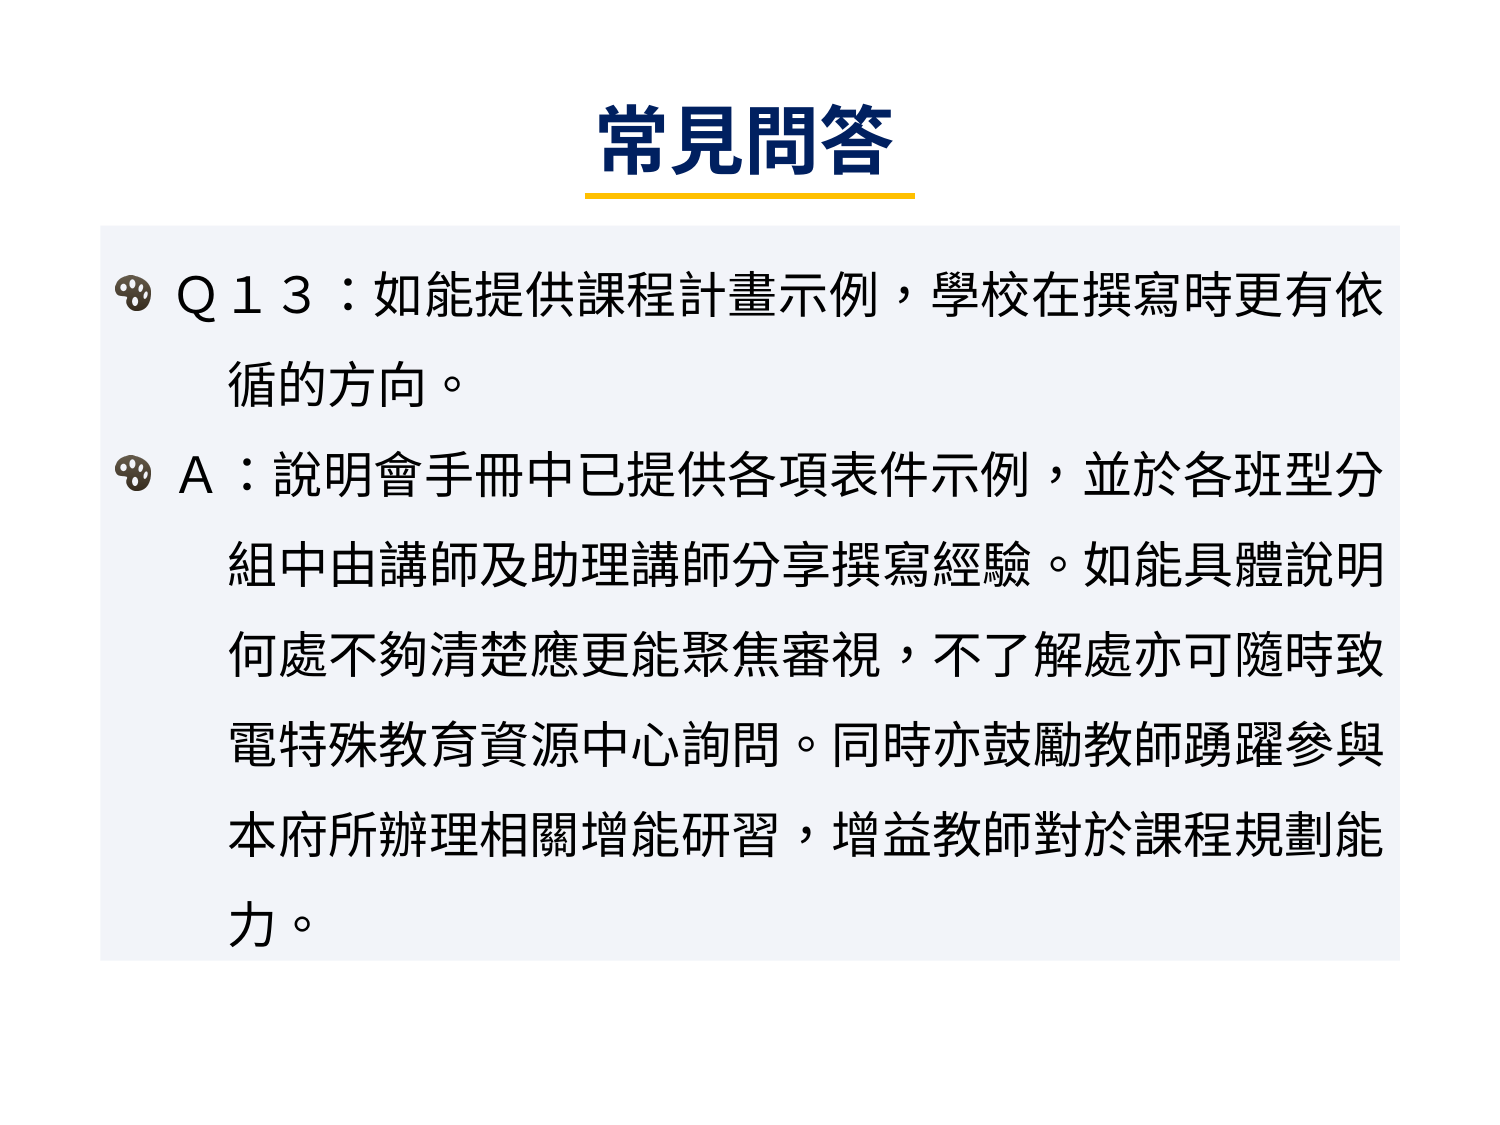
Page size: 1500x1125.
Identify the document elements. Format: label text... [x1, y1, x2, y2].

title 常見問答 [41, 45, 1447, 233]
text_box Ｑ１３：如能提供課程計畫示例，學校在撰寫時更有依循的方向。 Ａ：說明會手冊中已提供各項表件示例，並於各班型分組中由講師及助理講師分享撰寫經驗。如能具體說明何處不夠清楚應更能聚焦審視，不了解處亦可隨時致電特殊教育資源中心詢問。同時亦鼓勵教師踴躍參與本府所辦理相關增能研習，增益教師對於課程規劃能力。 [100, 225, 1400, 877]
